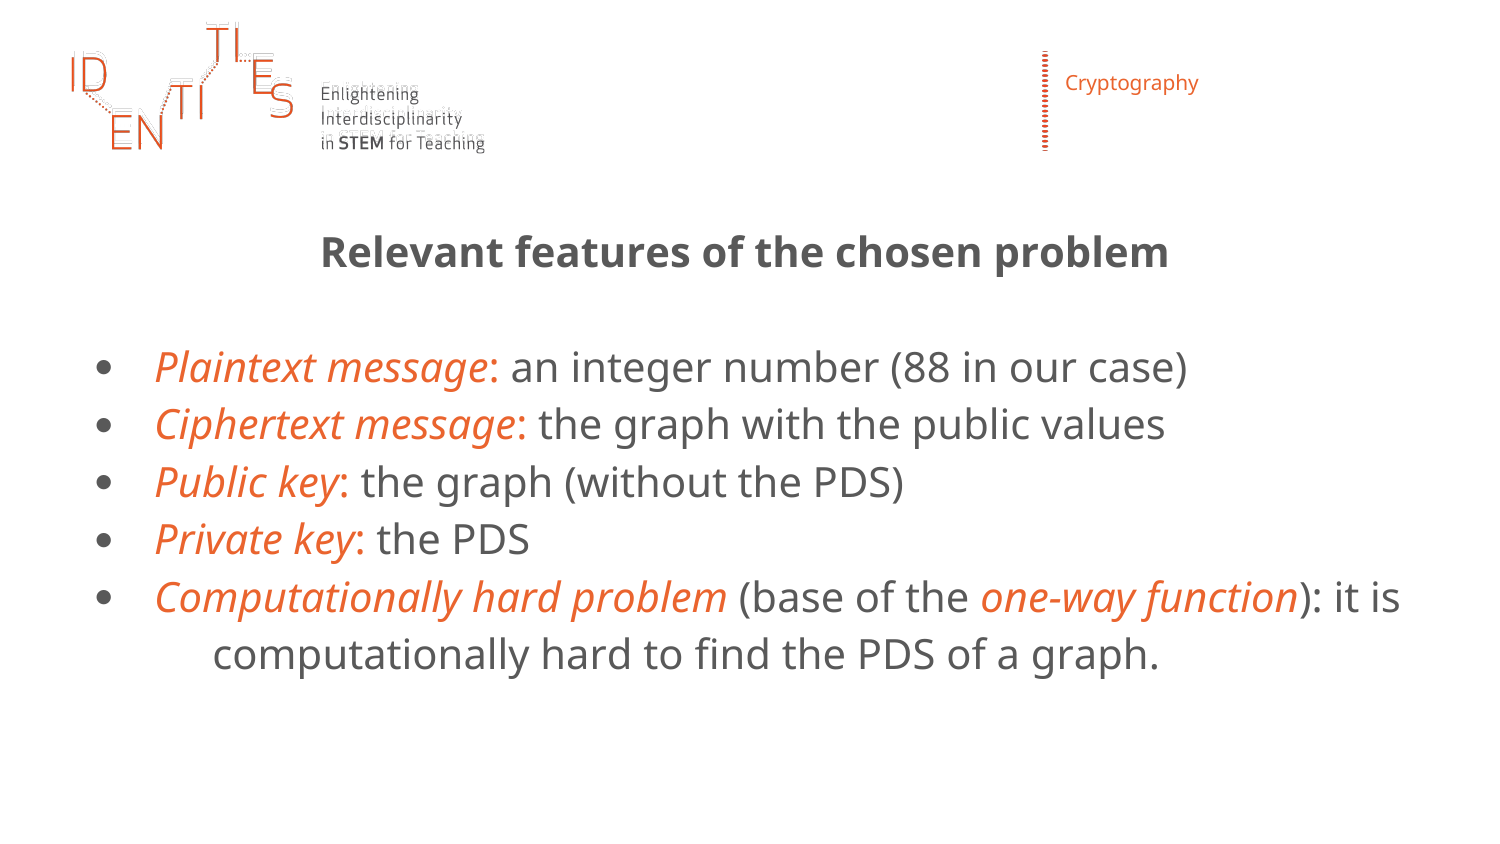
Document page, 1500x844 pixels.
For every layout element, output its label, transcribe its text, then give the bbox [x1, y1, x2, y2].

picture [71, 18, 485, 157]
text_box Relevant features of the chosen problem Plaintext message: an integer number (88 in our case) Ciphertext message: the graph with the public values Public key: the graph (without the PDS) Private key: the PDS Computationally hard problem (base of the one-way function): it is computationally hard to find the PDS of a graph. [47, 210, 1443, 822]
text_box Cryptography [1050, 61, 1472, 168]
picture [1042, 51, 1051, 151]
